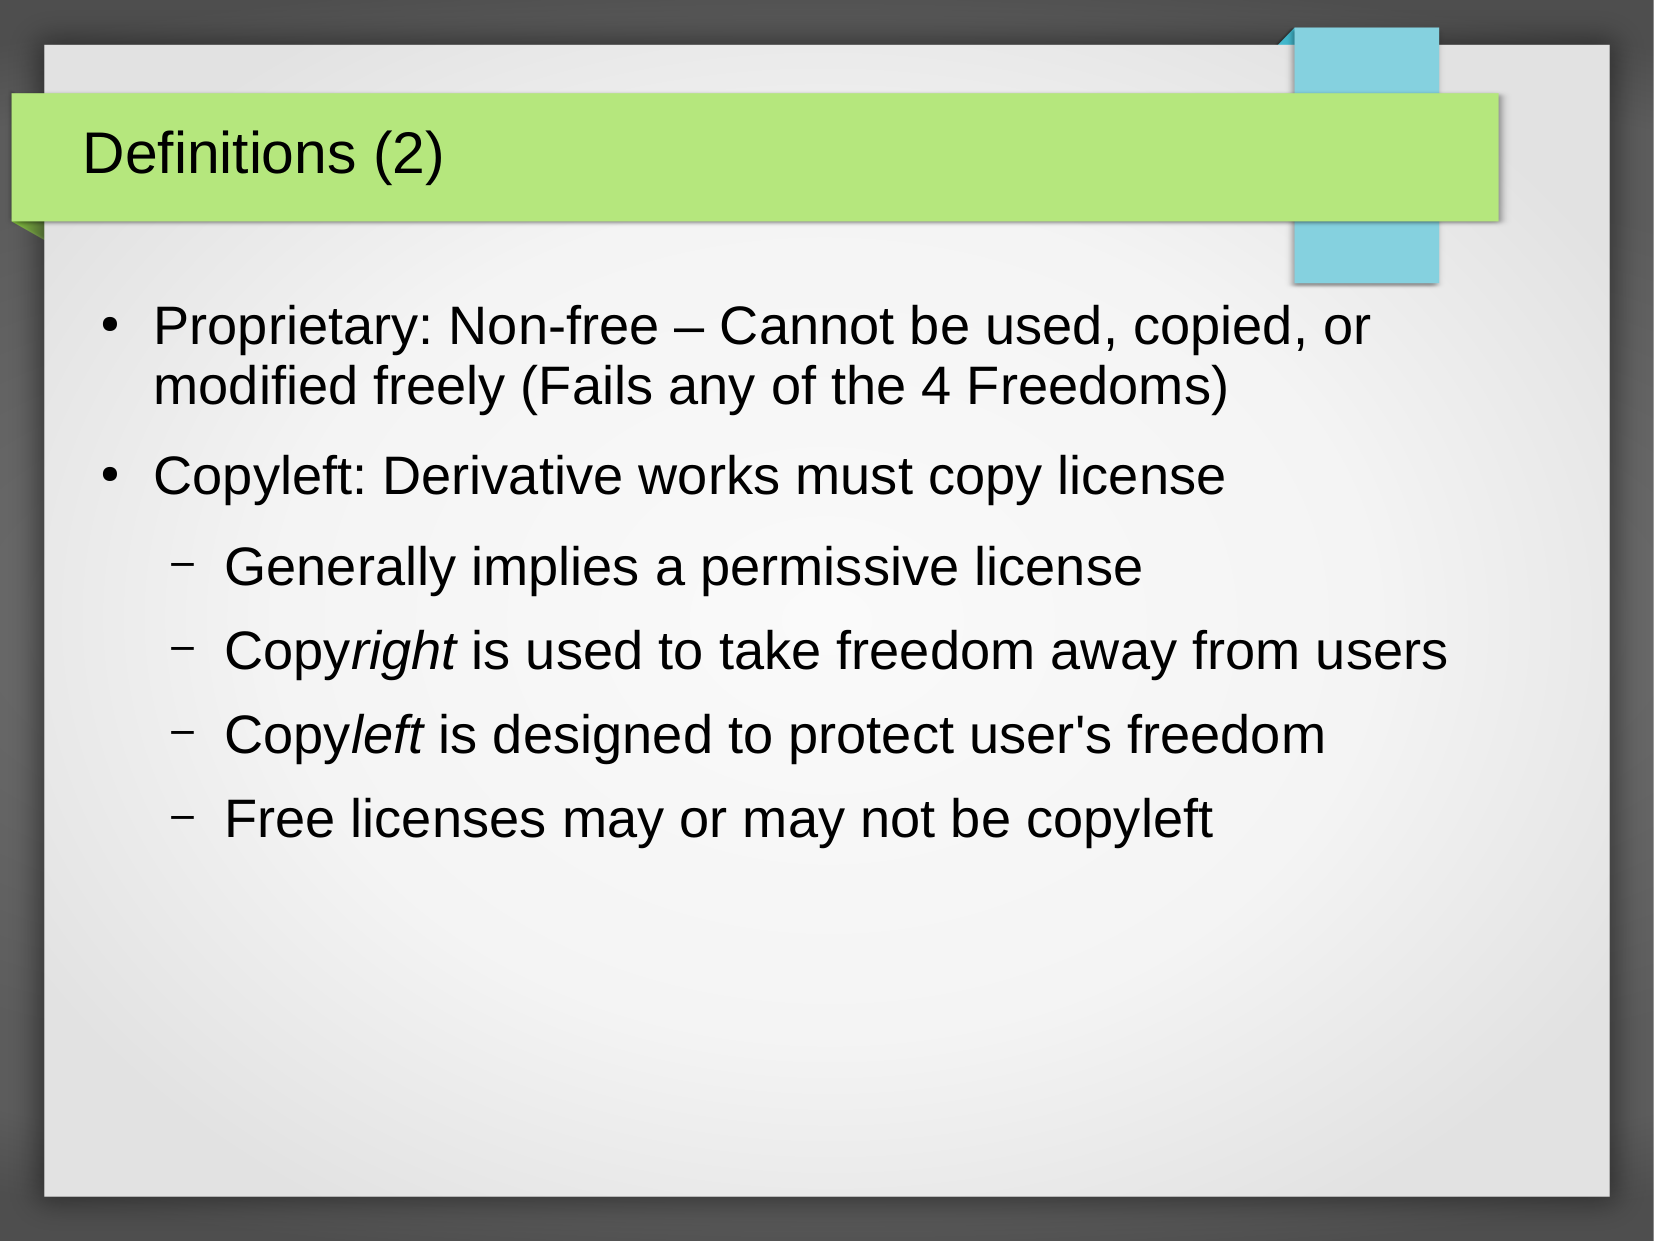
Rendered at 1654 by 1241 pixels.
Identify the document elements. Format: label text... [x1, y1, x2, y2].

picture [0, 0, 1654, 1241]
list Proprietary: Non-free – Cannot be used, copied, or modified freely (Fails any of the 4 Freedoms) Copyleft: Derivative works must copy license Generally implies a permissive license Copyright is used to take freedom away from users Copyleft is designed to protect user's freedom Free licenses may or may not be copyleft [82, 295, 1571, 1015]
title Definitions (2) [82, 94, 1264, 213]
